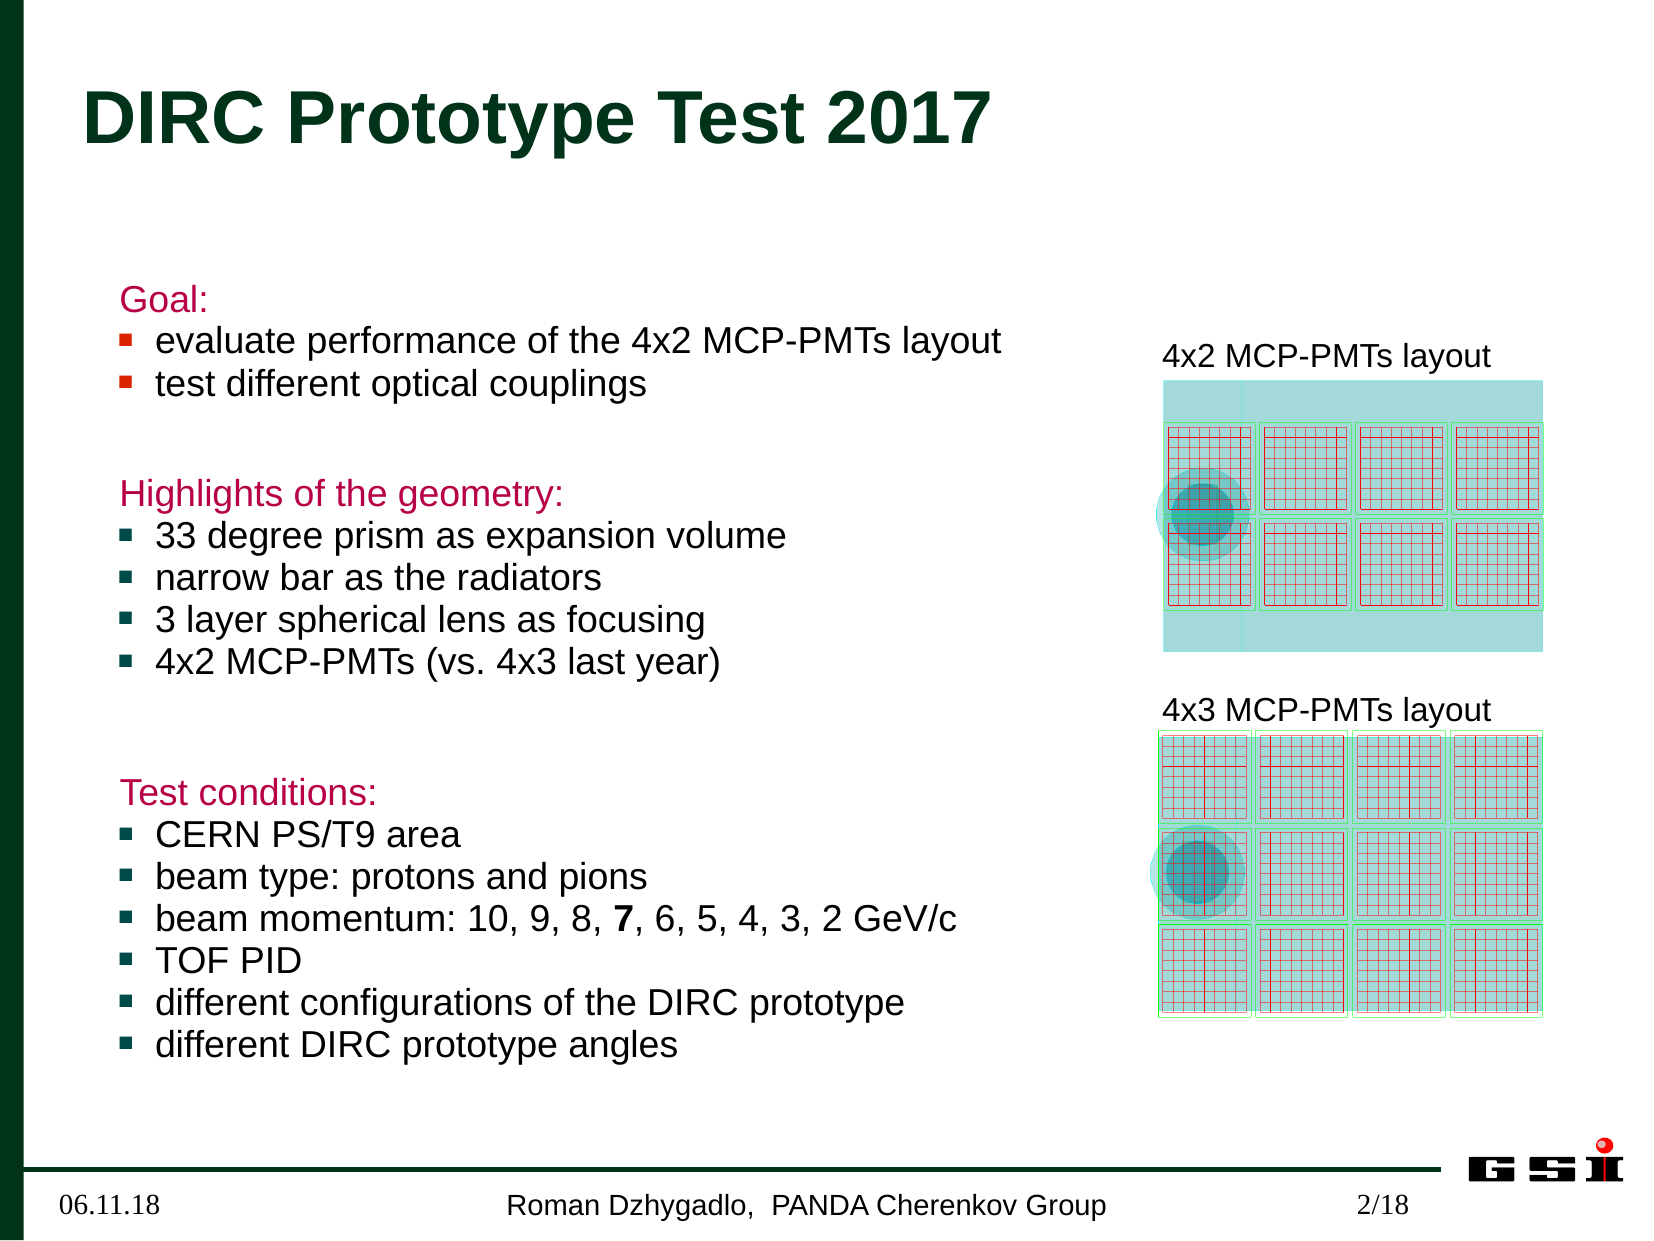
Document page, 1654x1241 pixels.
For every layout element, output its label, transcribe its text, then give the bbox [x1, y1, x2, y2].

text_box 4x2 MCP-PMTs layout [1147, 330, 1552, 396]
picture [1464, 1132, 1626, 1193]
text_box Test conditions: CERN PS/T9 area beam type: protons and pions beam momentum: 10, 9, 8, 7, 6, 5, 4, 3, 2 GeV/c TOF PID different configurations of the DIRC prototype different DIRC prototype angles [104, 764, 1457, 1098]
text_box Goal: evaluate performance of the 4x2 MCP-PMTs layout test different optical couplings [104, 270, 1604, 454]
picture [1125, 361, 1576, 673]
text_box Highlights of the geometry: 33 degree prism as expansion volume narrow bar as the radiators 3 layer spherical lens as focusing 4x2 MCP-PMTs (vs. 4x3 last year) [104, 465, 1604, 742]
picture [1145, 725, 1561, 1027]
title DIRC Prototype Test 2017 [82, 13, 1595, 222]
text_box 4x3 MCP-PMTs layout [1147, 684, 1552, 750]
